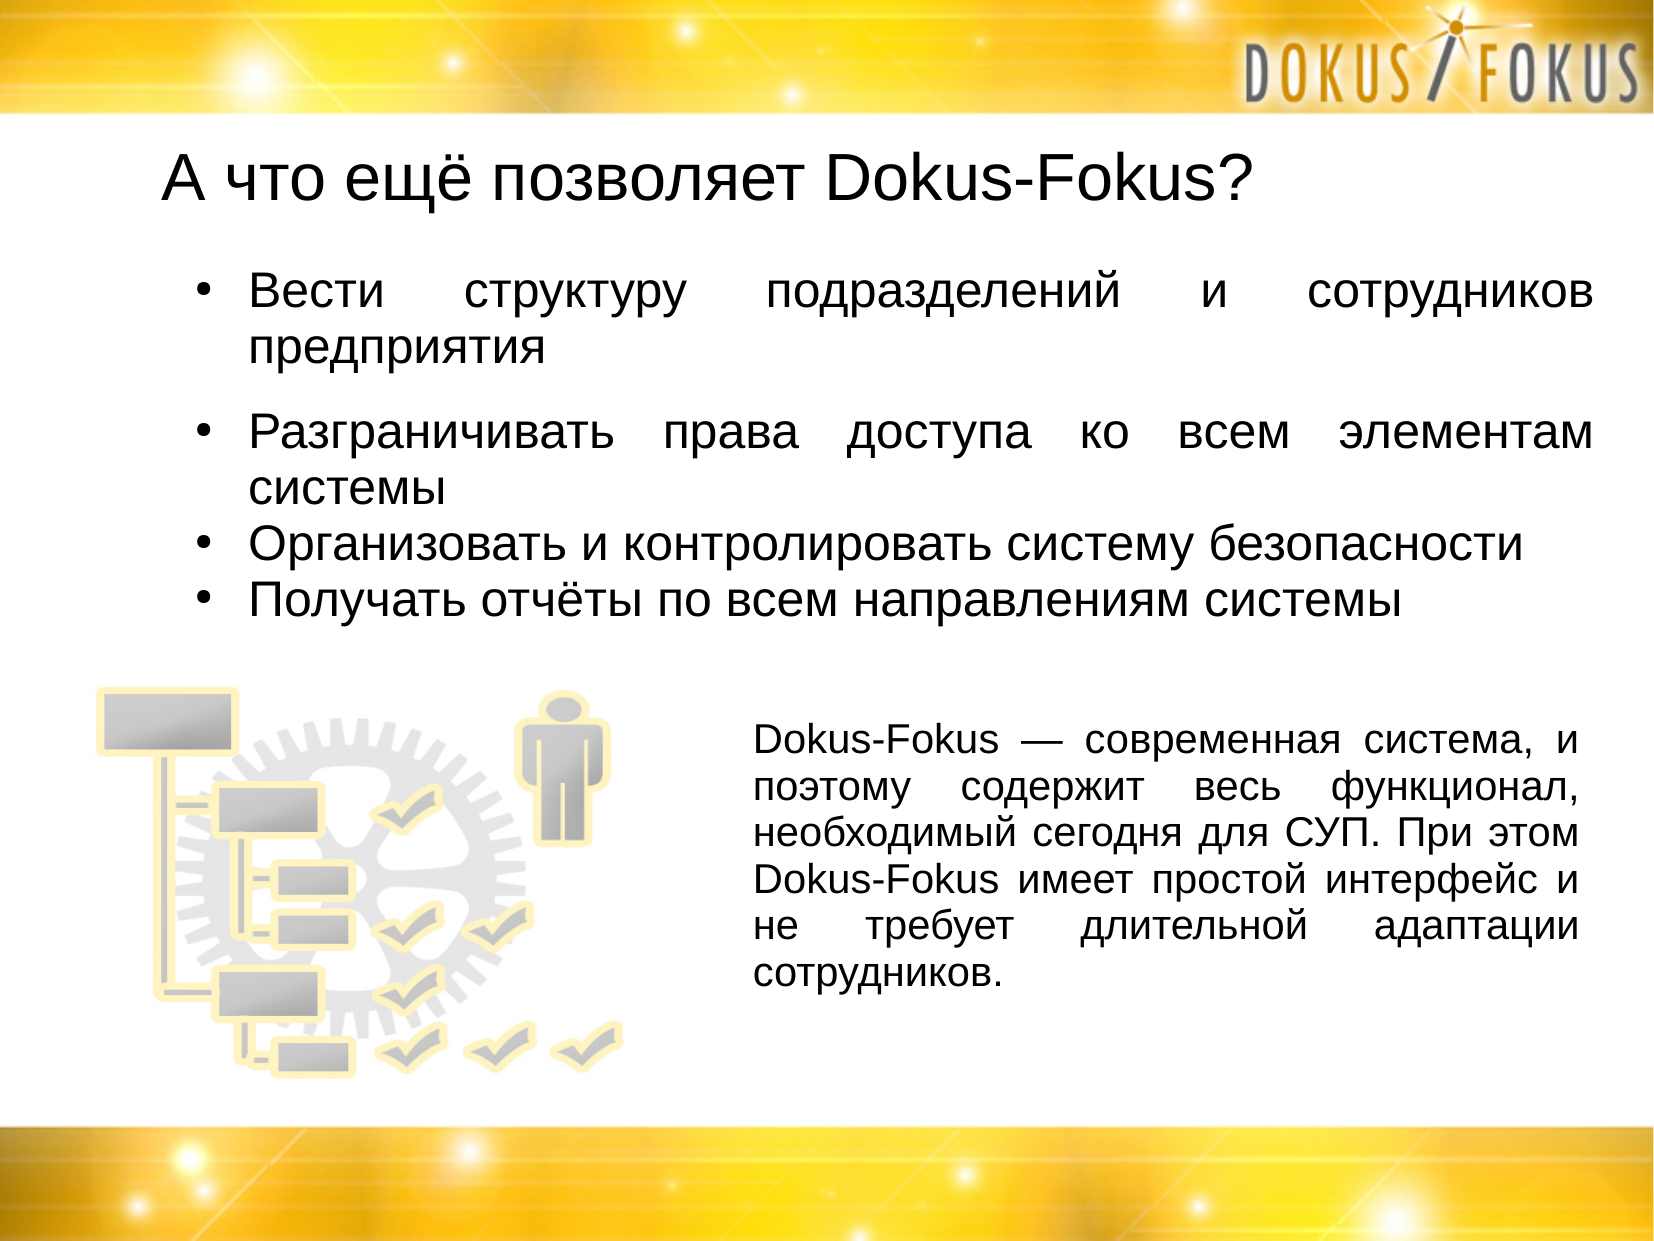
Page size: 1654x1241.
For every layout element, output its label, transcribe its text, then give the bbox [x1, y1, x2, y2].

text_box Dokus-Fokus — современная система, и поэтому содержит весь функционал, необходимый сегодня для СУП. При этом Dokus-Fokus имеет простой интерфейс и не требует длительной адаптации сотрудников. [738, 708, 1595, 1064]
list Вести структуру подразделений и сотрудников предприятия Разграничивать права доступа ко всем элементам системы Организовать и контролировать систему безопасности Получать отчёты по всем направлениям системы [177, 262, 1595, 627]
title А что ещё позволяет Dokus-Fokus? [29, 118, 1388, 237]
picture [0, 0, 1654, 1241]
